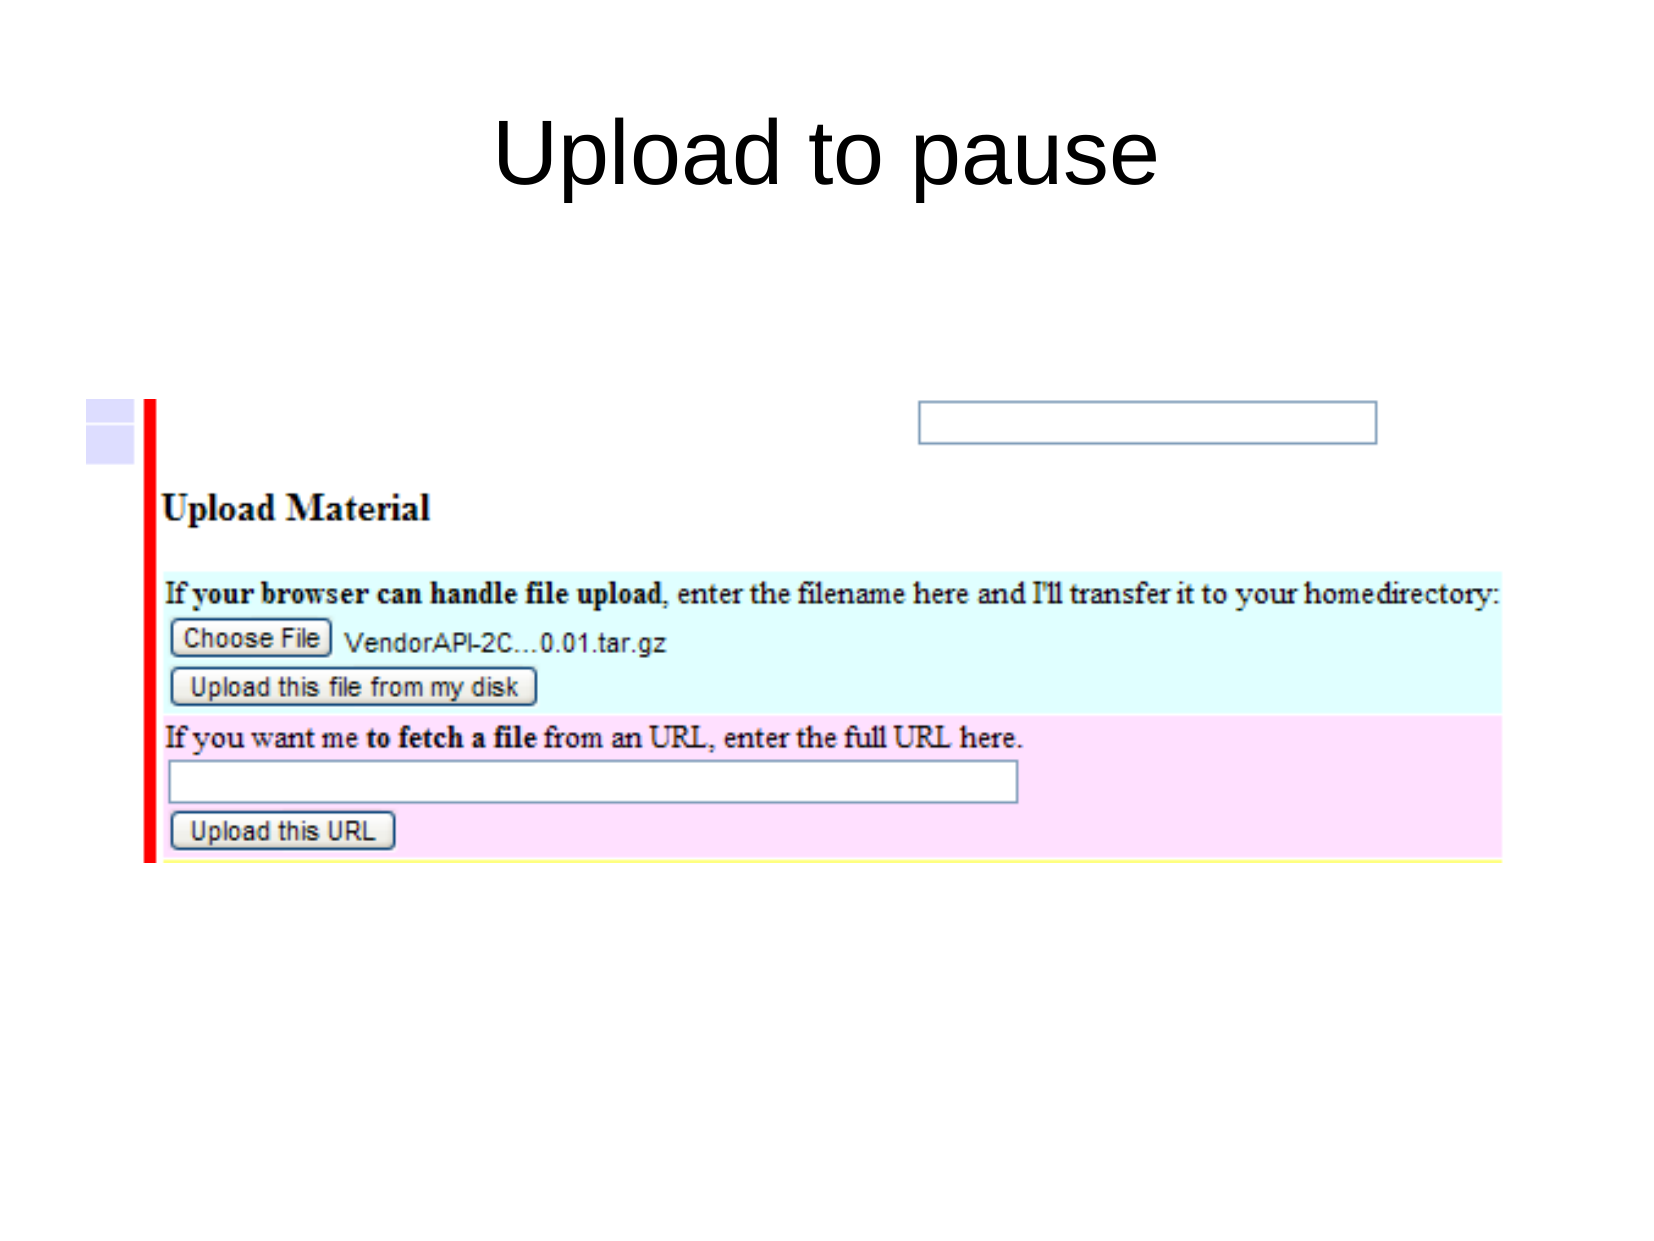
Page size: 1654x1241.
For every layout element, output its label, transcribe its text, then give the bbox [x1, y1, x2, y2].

title Upload to pause [82, 49, 1571, 257]
picture [86, 399, 1576, 863]
